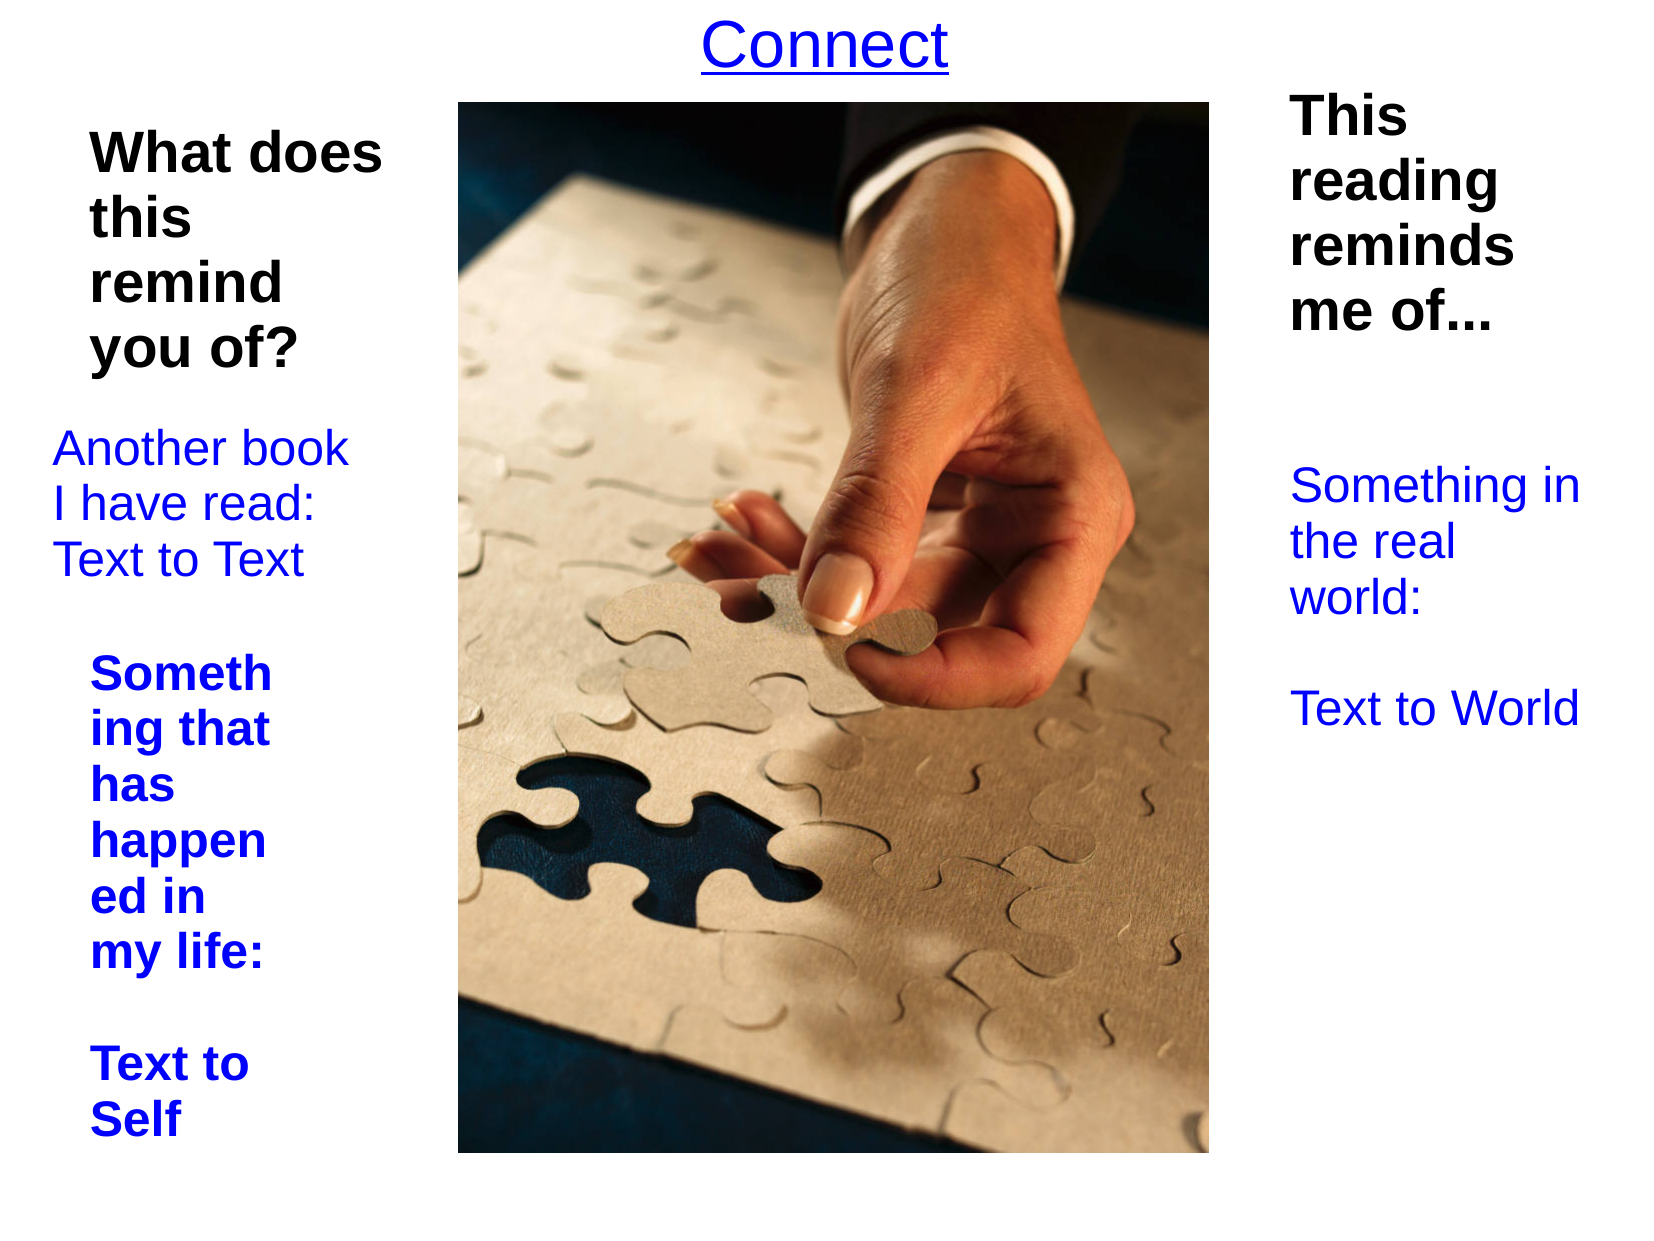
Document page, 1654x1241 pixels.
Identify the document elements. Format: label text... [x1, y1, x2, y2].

text_box Another book I have read: Text to Text [37, 412, 376, 638]
picture [458, 102, 1209, 1153]
text_box This reading reminds me of... [1275, 75, 1613, 450]
text_box Something in the real world: Text to World [1275, 450, 1613, 744]
text_box What does this remind you of? [75, 112, 413, 394]
text_box Connect [337, 0, 1313, 90]
text_box Something that has happened in my life: Text to Self [75, 637, 301, 1166]
